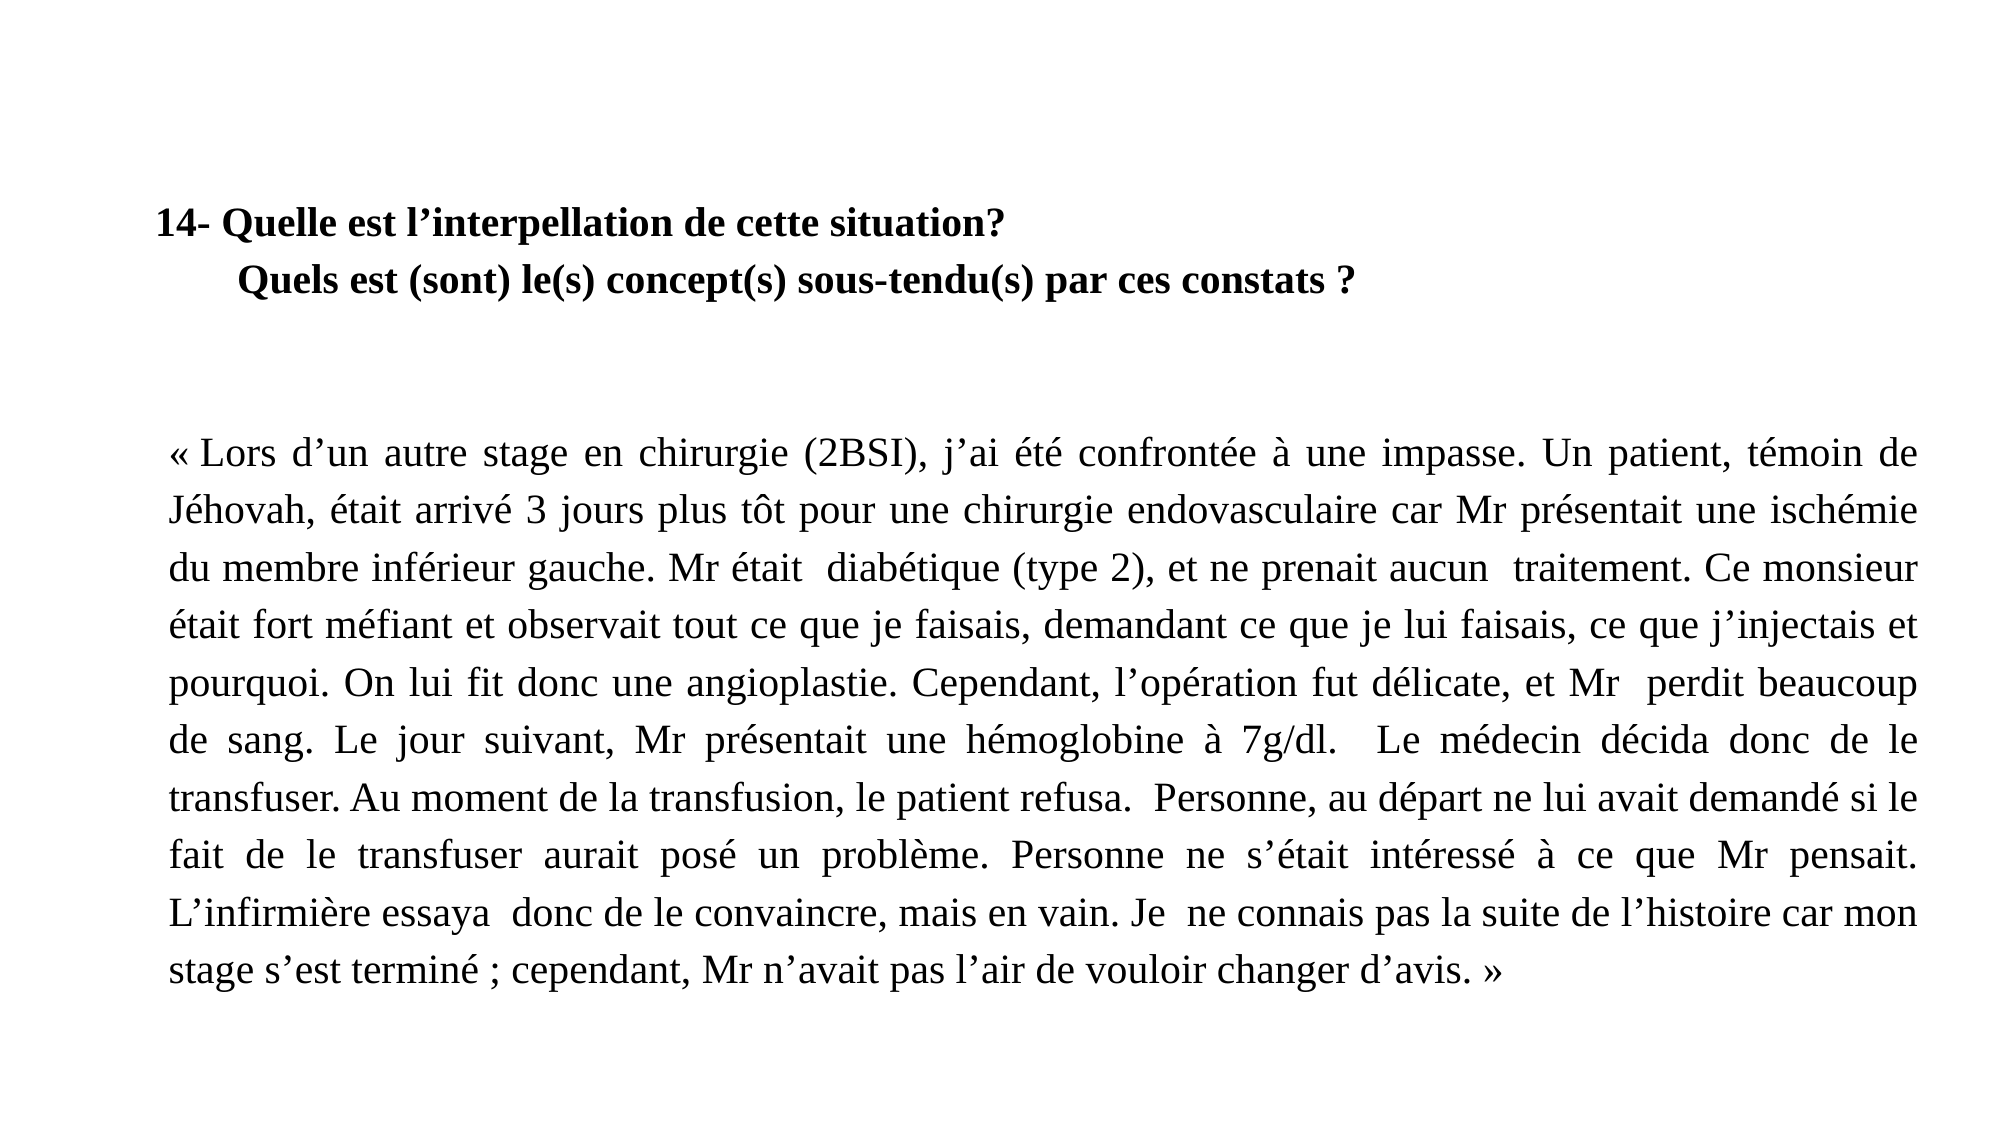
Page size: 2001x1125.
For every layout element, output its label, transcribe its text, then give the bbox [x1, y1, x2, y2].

text_box 14- Quelle est l’interpellation de cette situation? Quels est (sont) le(s) concept(s) sous-tendu(s) par ces constats ? « Lors d’un autre stage en chirurgie (2BSI), j’ai été confrontée à une impasse. Un patient, témoin de Jéhovah, était arrivé 3 jours plus tôt pour une chirurgie endovasculaire car Mr présentait une ischémie du membre inférieur gauche. Mr était diabétique (type 2), et ne prenait aucun traitement. Ce monsieur était fort méfiant et observait tout ce que je faisais, demandant ce que je lui faisais, ce que j’injectais et pourquoi. On lui fit donc une angioplastie. Cependant, l’opération fut délicate, et Mr perdit beaucoup de sang. Le jour suivant, Mr présentait une hémoglobine à 7g/dl. Le médecin décida donc de le transfuser. Au moment de la transfusion, le patient refusa. Personne, au départ ne lui avait demandé si le fait de le transfuser aurait posé un problème. Personne ne s’était intéressé à ce que Mr pensait. L’infirmière essaya donc de le convaincre, mais en vain. Je ne connais pas la suite de l’histoire car mon stage s’est terminé ; cependant, Mr n’avait pas l’air de vouloir changer d’avis. » [65, 179, 1935, 1000]
